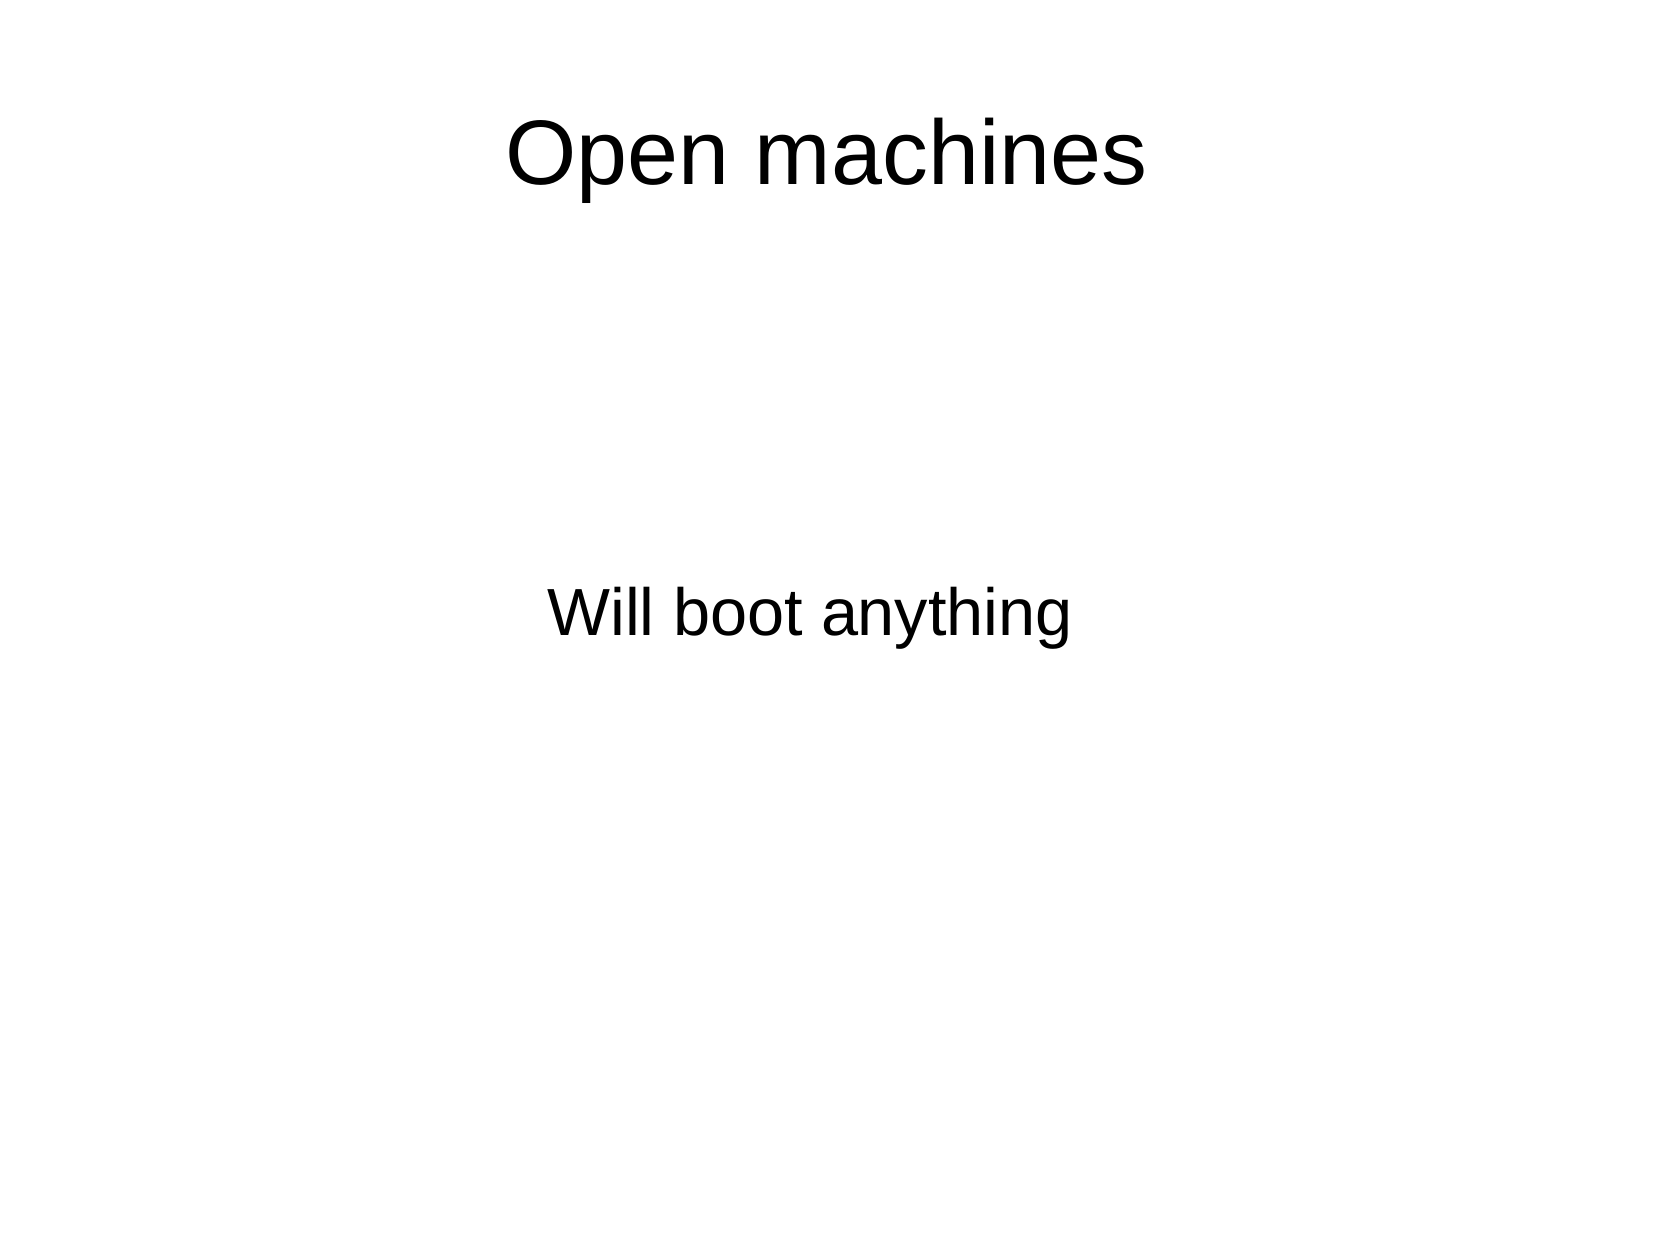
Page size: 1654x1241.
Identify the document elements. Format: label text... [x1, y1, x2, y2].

title Open machines [82, 49, 1571, 257]
subtitle Will boot anything [82, 290, 1538, 1010]
